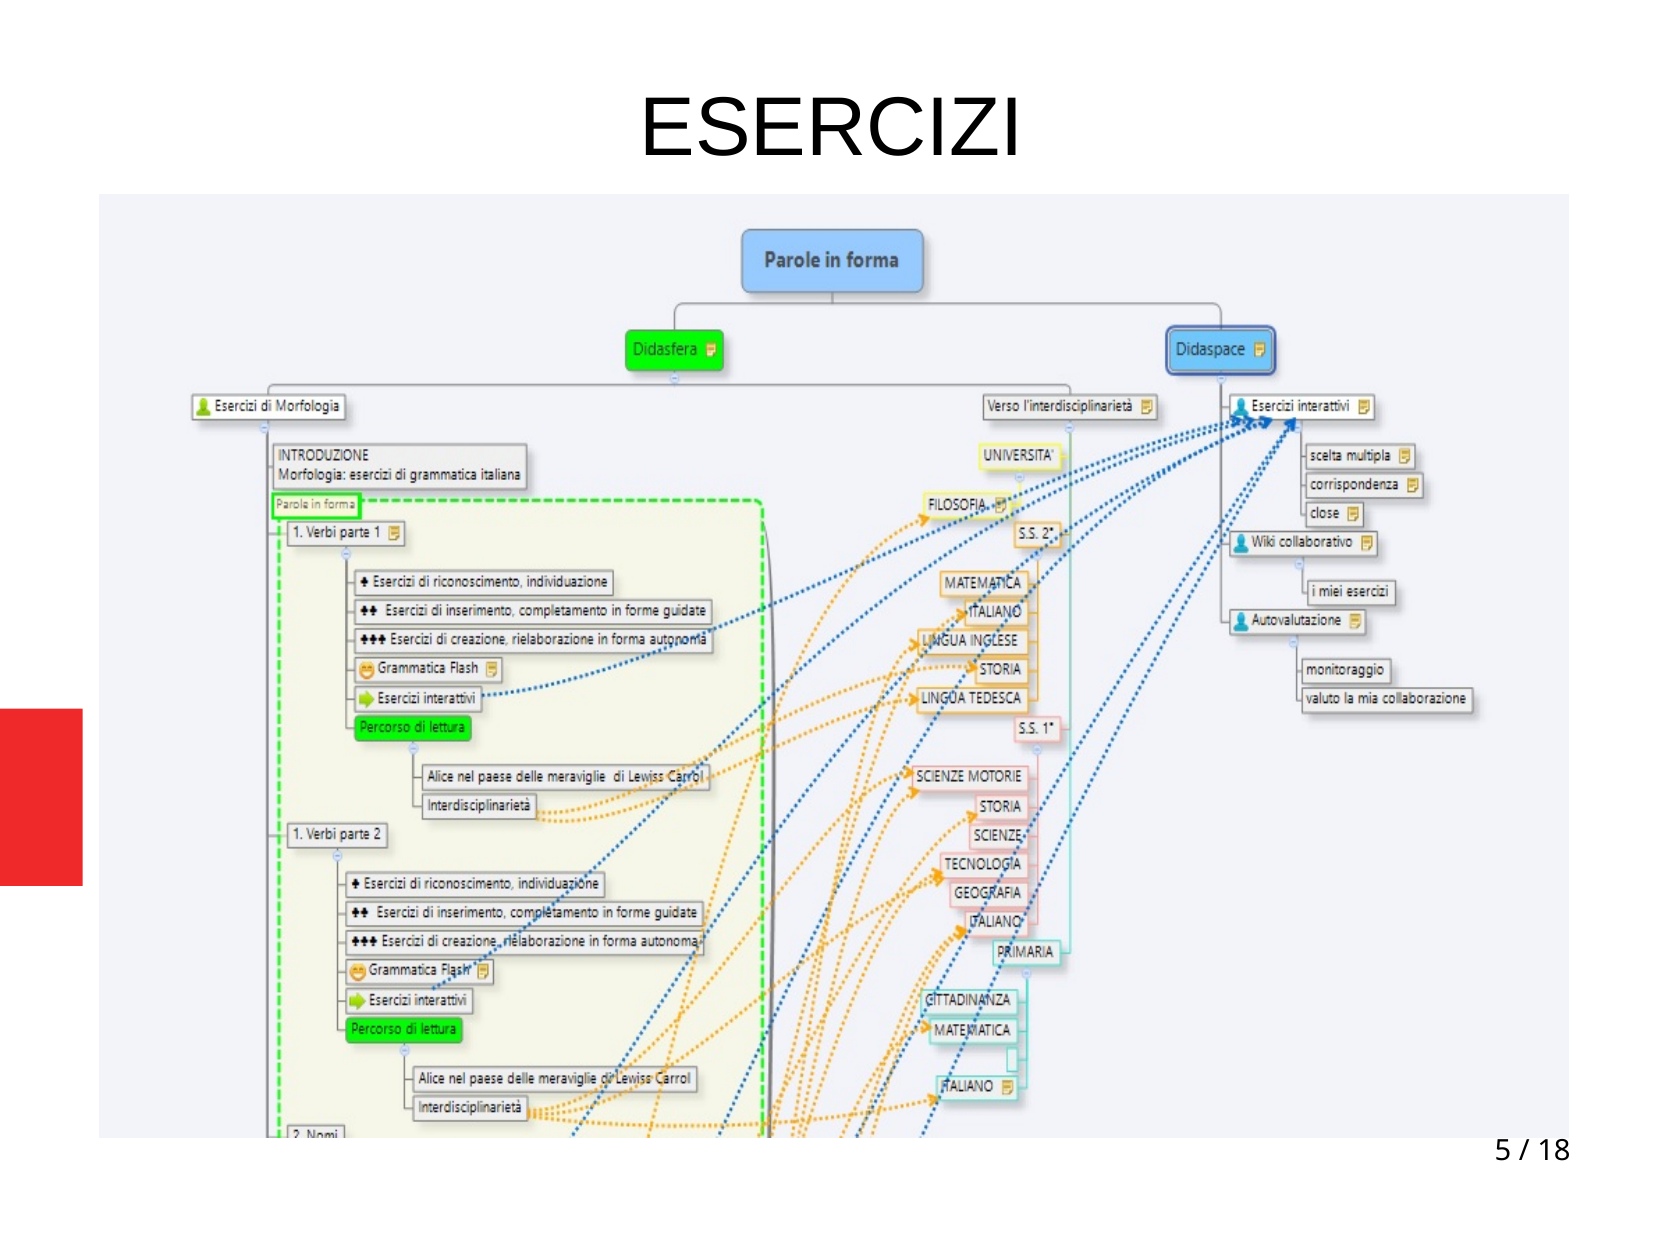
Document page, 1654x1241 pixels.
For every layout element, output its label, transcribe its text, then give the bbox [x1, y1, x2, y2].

text_box ESERCIZI [365, 72, 1298, 181]
picture [99, 194, 1569, 1138]
